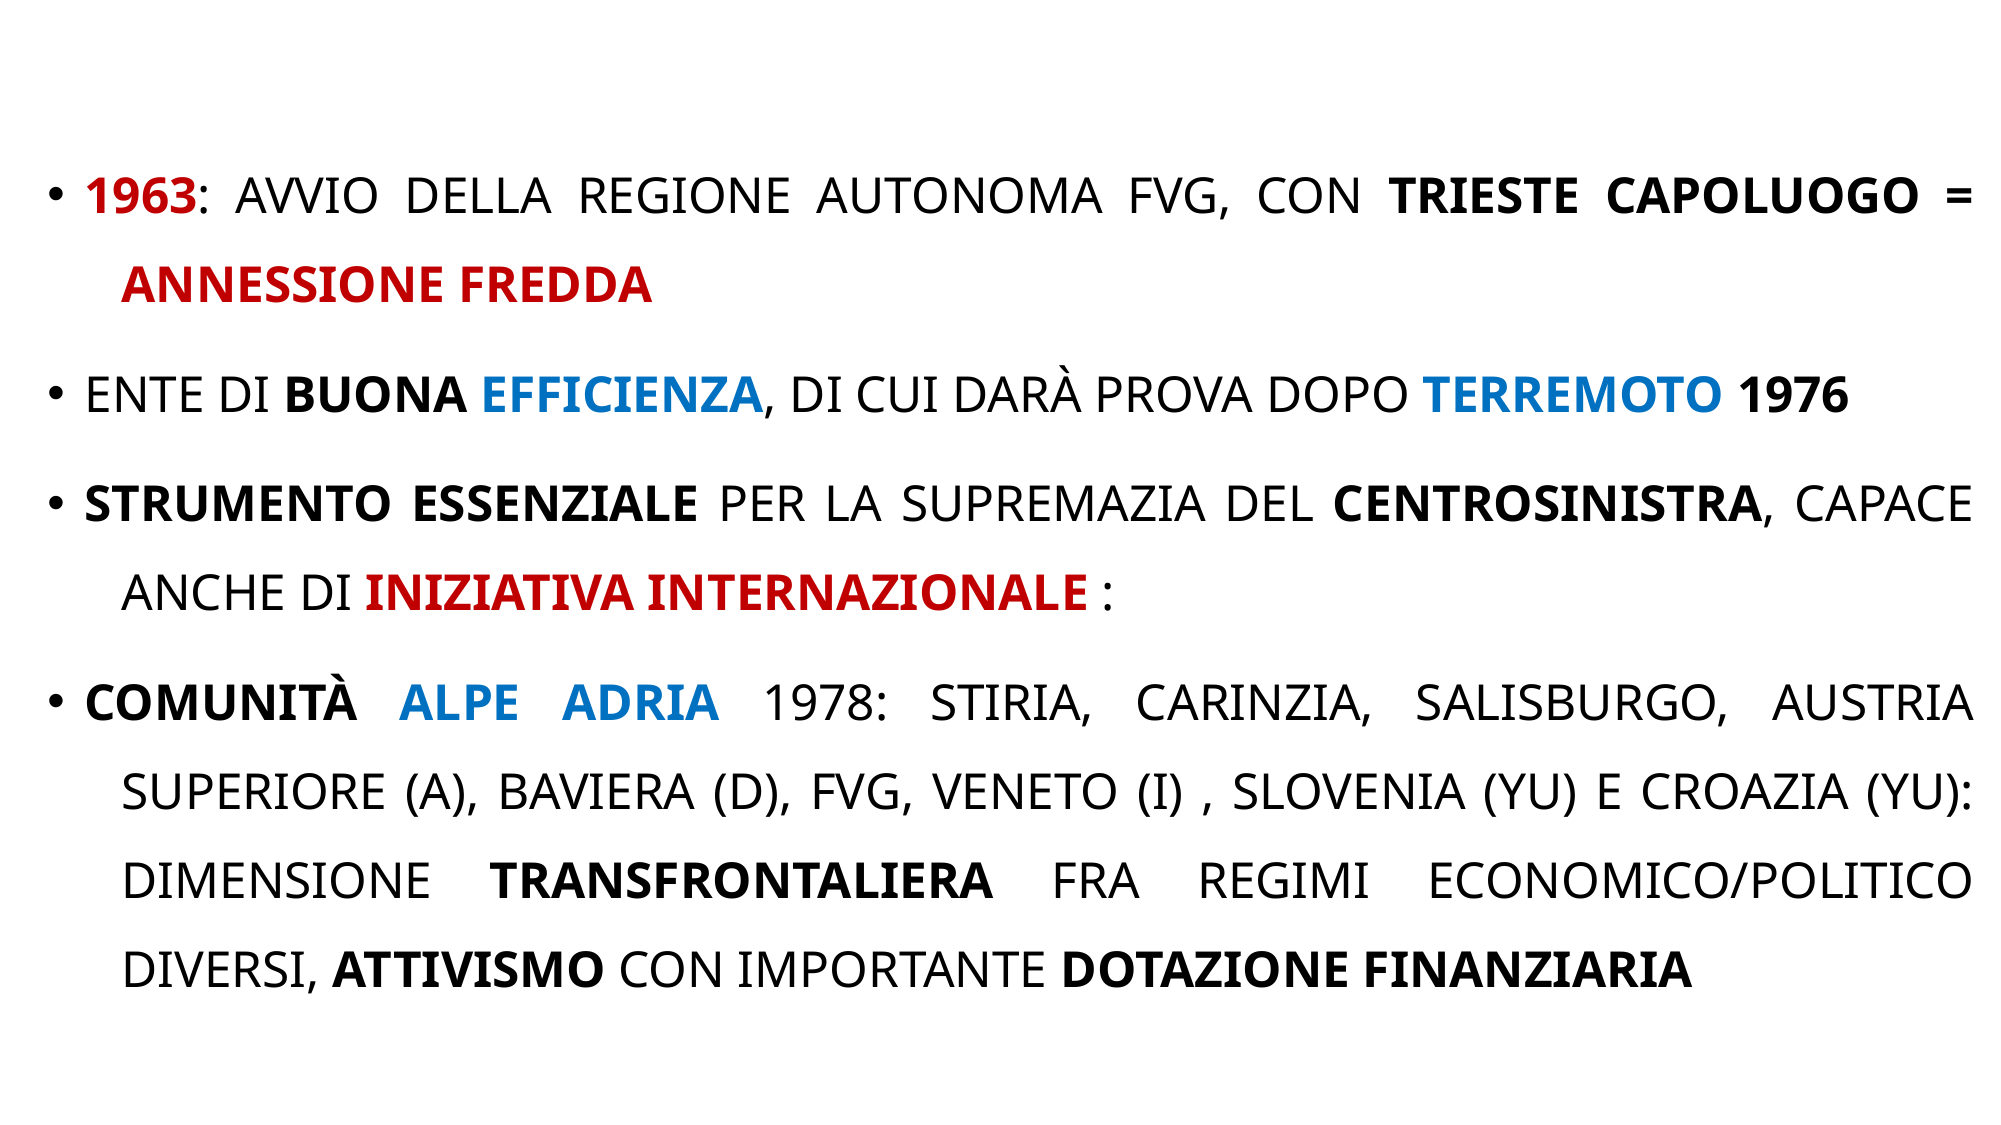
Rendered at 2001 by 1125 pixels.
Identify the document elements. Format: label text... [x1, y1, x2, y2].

list 1963: AVVIO DELLA REGIONE AUTONOMA FVG, CON TRIESTE CAPOLUOGO = ANNESSIONE FREDDA ENTE DI BUONA EFFICIENZA, DI CUI DARÀ PROVA DOPO TERREMOTO 1976 STRUMENTO ESSENZIALE PER LA SUPREMAZIA DEL CENTROSINISTRA, CAPACE ANCHE DI INIZIATIVA INTERNAZIONALE : COMUNITÀ ALPE ADRIA 1978: STIRIA, CARINZIA, SALISBURGO, AUSTRIA SUPERIORE (A), BAVIERA (D), FVG, VENETO (I) , SLOVENIA (YU) E CROAZIA (YU): DIMENSIONE TRANSFRONTALIERA FRA REGIMI ECONOMICO/POLITICO DIVERSI, ATTIVISMO CON IMPORTANTE DOTAZIONE FINANZIARIA [32, 127, 1990, 1014]
